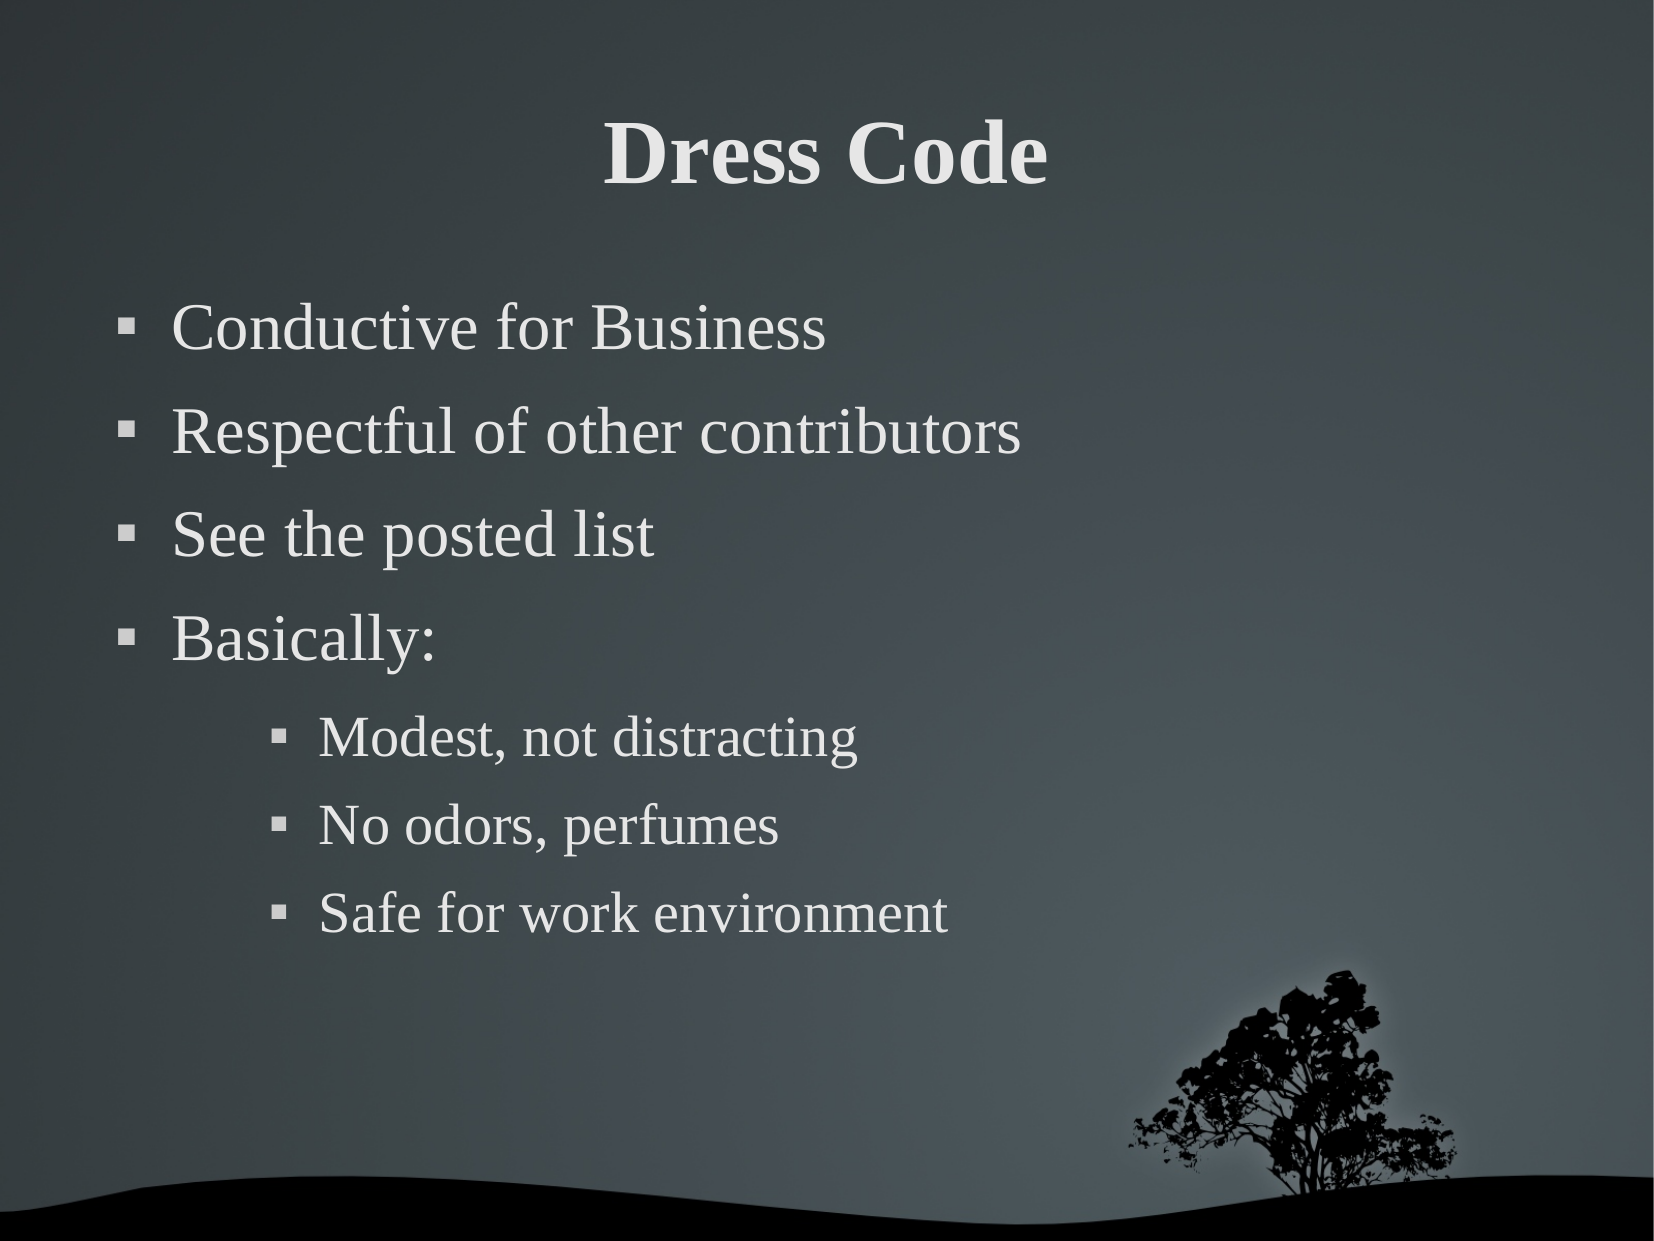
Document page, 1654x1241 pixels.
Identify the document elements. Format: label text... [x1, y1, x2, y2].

list Conductive for Business Respectful of other contributors See the posted list Basically: Modest, not distracting No odors, perfumes Safe for work environment [82, 290, 1571, 1109]
title Dress Code [82, 49, 1571, 257]
picture [0, 0, 1654, 1241]
